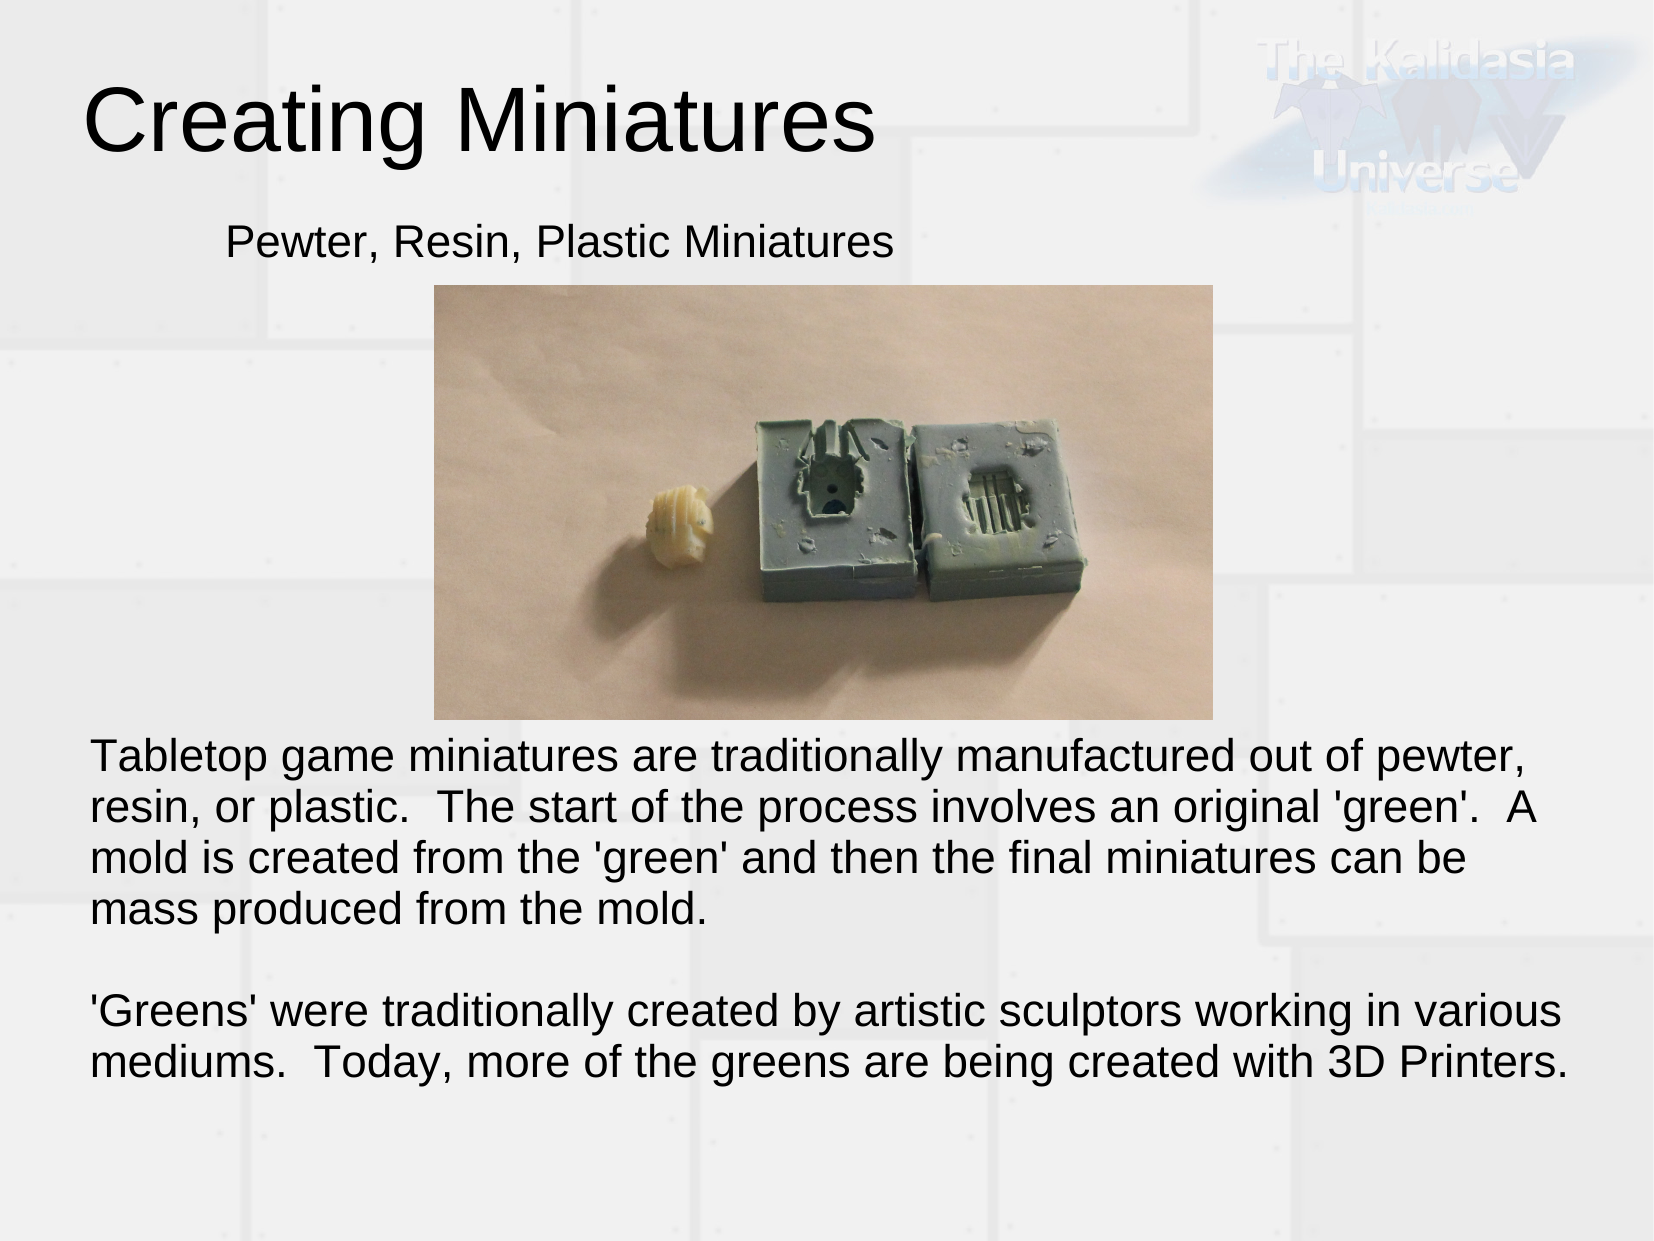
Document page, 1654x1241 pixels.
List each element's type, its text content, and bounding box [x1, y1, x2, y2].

text_box Pewter, Resin, Plastic Miniatures [224, 210, 1605, 271]
picture [0, 0, 1654, 1241]
text_box Tabletop game miniatures are traditionally manufactured out of pewter, resin, or plastic. The start of the process involves an original 'green'. A mold is created from the 'green' and then the final miniatures can be mass produced from the mold. 'Greens' were traditionally created by artistic sculptors working in various mediums. Today, more of the greens are being created with 3D Printers. [74, 720, 1605, 1092]
title Creating Miniatures [82, 59, 1571, 176]
